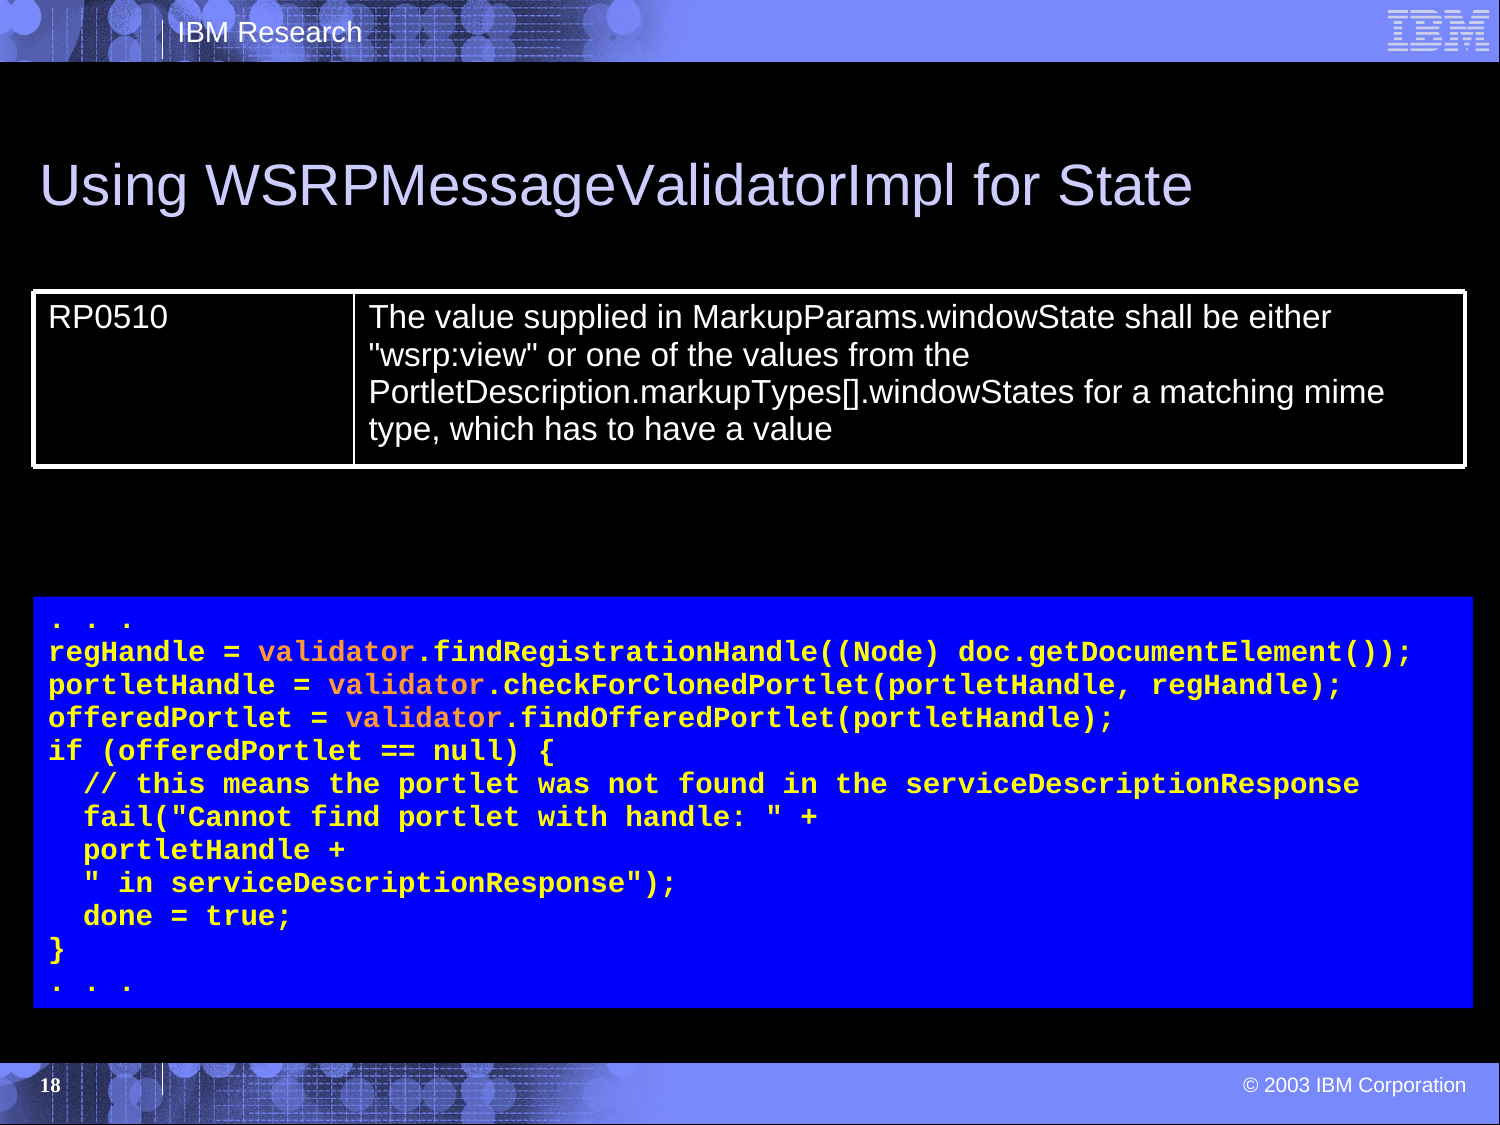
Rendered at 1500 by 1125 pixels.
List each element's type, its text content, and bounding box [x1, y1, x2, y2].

text_box RP0510 [36, 294, 353, 464]
picture [0, 0, 1499, 62]
text_box The value supplied in MarkupParams.windowState shall be either "wsrp:view" or one of the values from the PortletDescription.markupTypes[].windowStates for a matching mime type, which has to have a value [355, 294, 1463, 464]
picture [0, 1063, 1499, 1124]
text_box . . . regHandle = validator.findRegistrationHandle((Node) doc.getDocumentElement()); portletHandle = validator.checkForClonedPortlet(portletHandle, regHandle); offeredPortlet = validator.findOfferedPortlet(portletHandle); if (offeredPortlet == null) { // this means the portlet was not found in the serviceDescriptionResponse fail("Cannot find portlet with handle: " + portletHandle + " in serviceDescriptionResponse"); done = true; } . . . [33, 596, 1474, 1009]
title Using WSRPMessageValidatorImpl for State [25, 142, 1378, 225]
